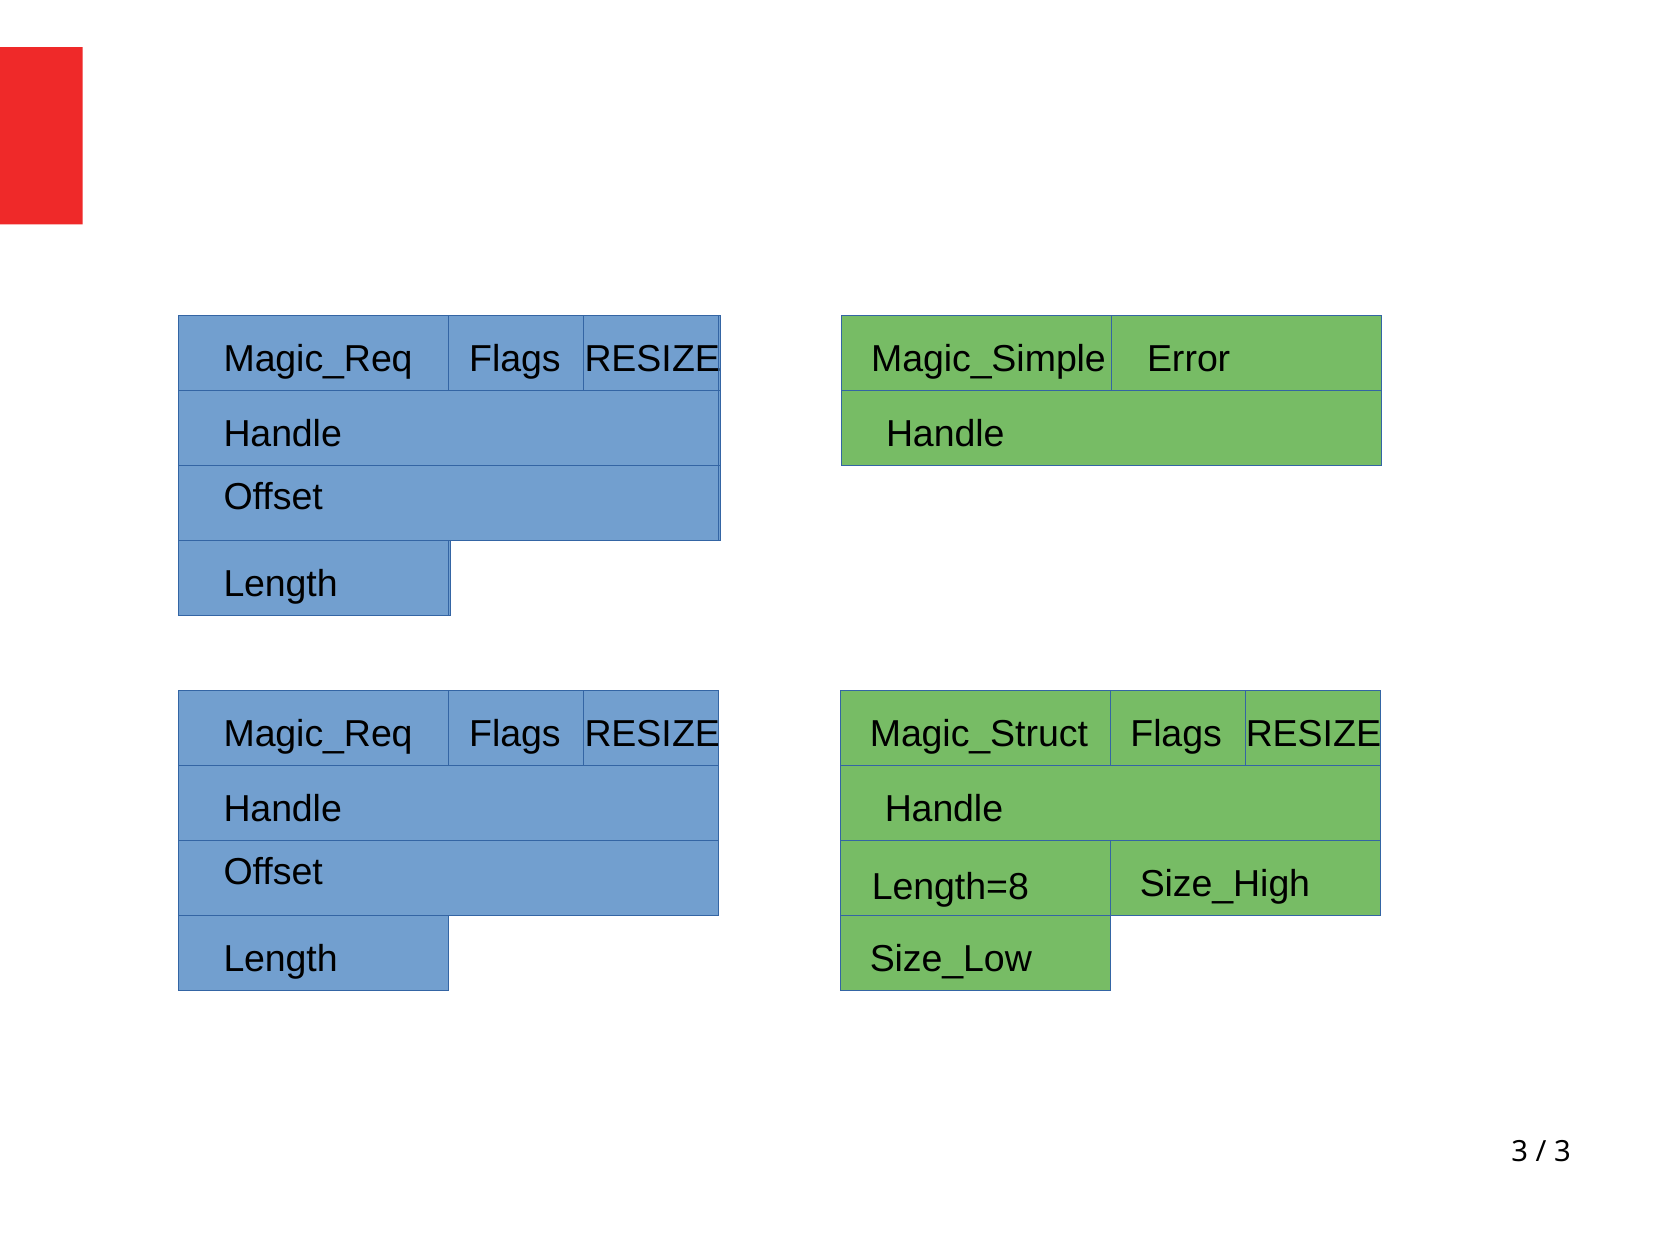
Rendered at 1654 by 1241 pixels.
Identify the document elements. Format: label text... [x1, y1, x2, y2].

text_box Flags [454, 330, 569, 387]
text_box Handle [870, 780, 1018, 837]
text_box Size_High [1125, 855, 1325, 912]
text_box Handle [208, 405, 357, 462]
text_box Length [208, 930, 353, 987]
text_box RESIZE [569, 330, 736, 387]
text_box Offset [208, 843, 338, 901]
text_box [178, 315, 721, 616]
text_box Offset [208, 468, 338, 526]
text_box Magic_Struct [855, 705, 1104, 762]
text_box Magic_Simple [856, 330, 1121, 387]
text_box Error [1132, 330, 1246, 387]
text_box RESIZE [1231, 705, 1397, 762]
text_box Length=8 [857, 858, 1044, 915]
text_box Flags [1115, 705, 1231, 762]
text_box Handle [208, 780, 357, 837]
text_box [841, 315, 1382, 466]
text_box Size_Low [855, 930, 1047, 987]
text_box [840, 690, 1381, 991]
text_box Magic_Req [208, 330, 428, 387]
text_box Length [208, 555, 353, 612]
text_box Flags [454, 705, 569, 762]
text_box RESIZE [569, 705, 736, 762]
text_box Magic_Req [208, 705, 428, 762]
text_box [178, 690, 719, 991]
text_box Handle [871, 405, 1020, 462]
